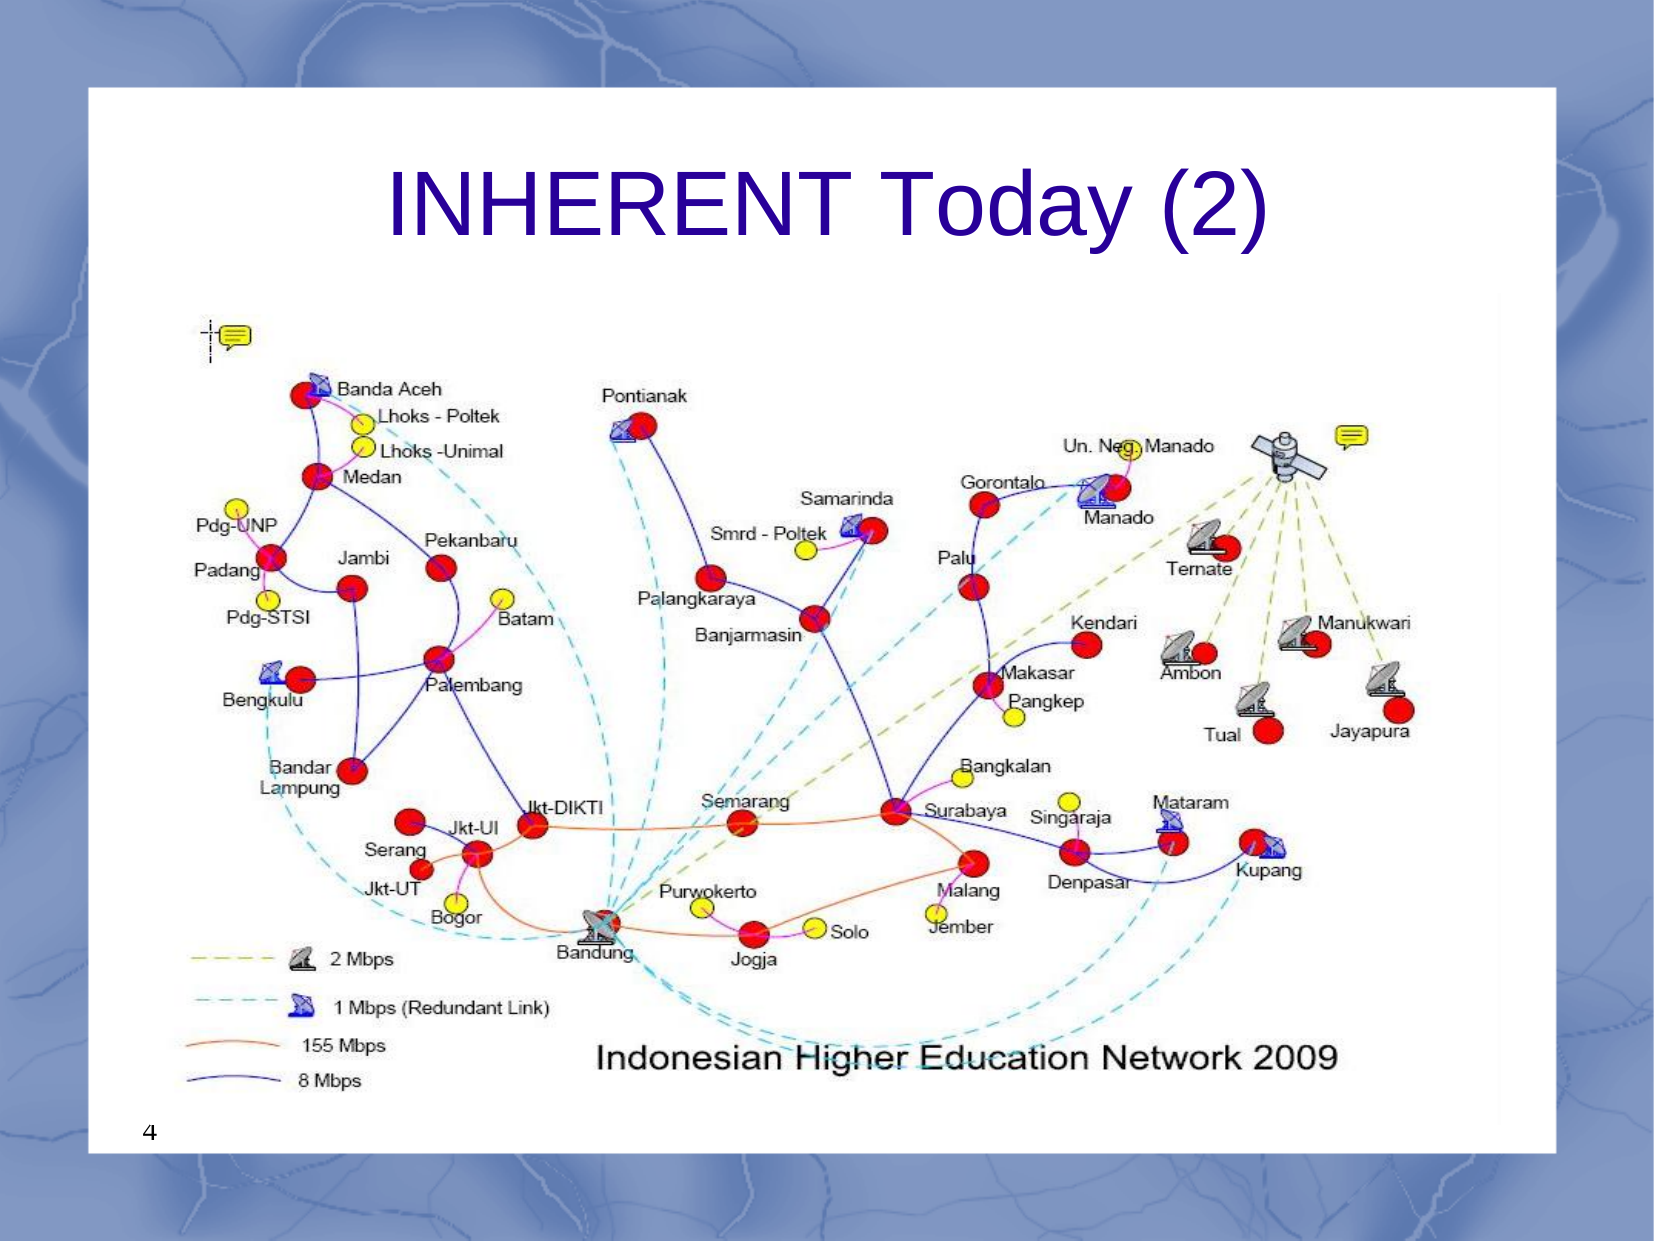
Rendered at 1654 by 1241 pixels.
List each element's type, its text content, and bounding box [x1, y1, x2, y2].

title INHERENT Today (2) [120, 107, 1538, 301]
picture [0, 0, 1654, 1241]
